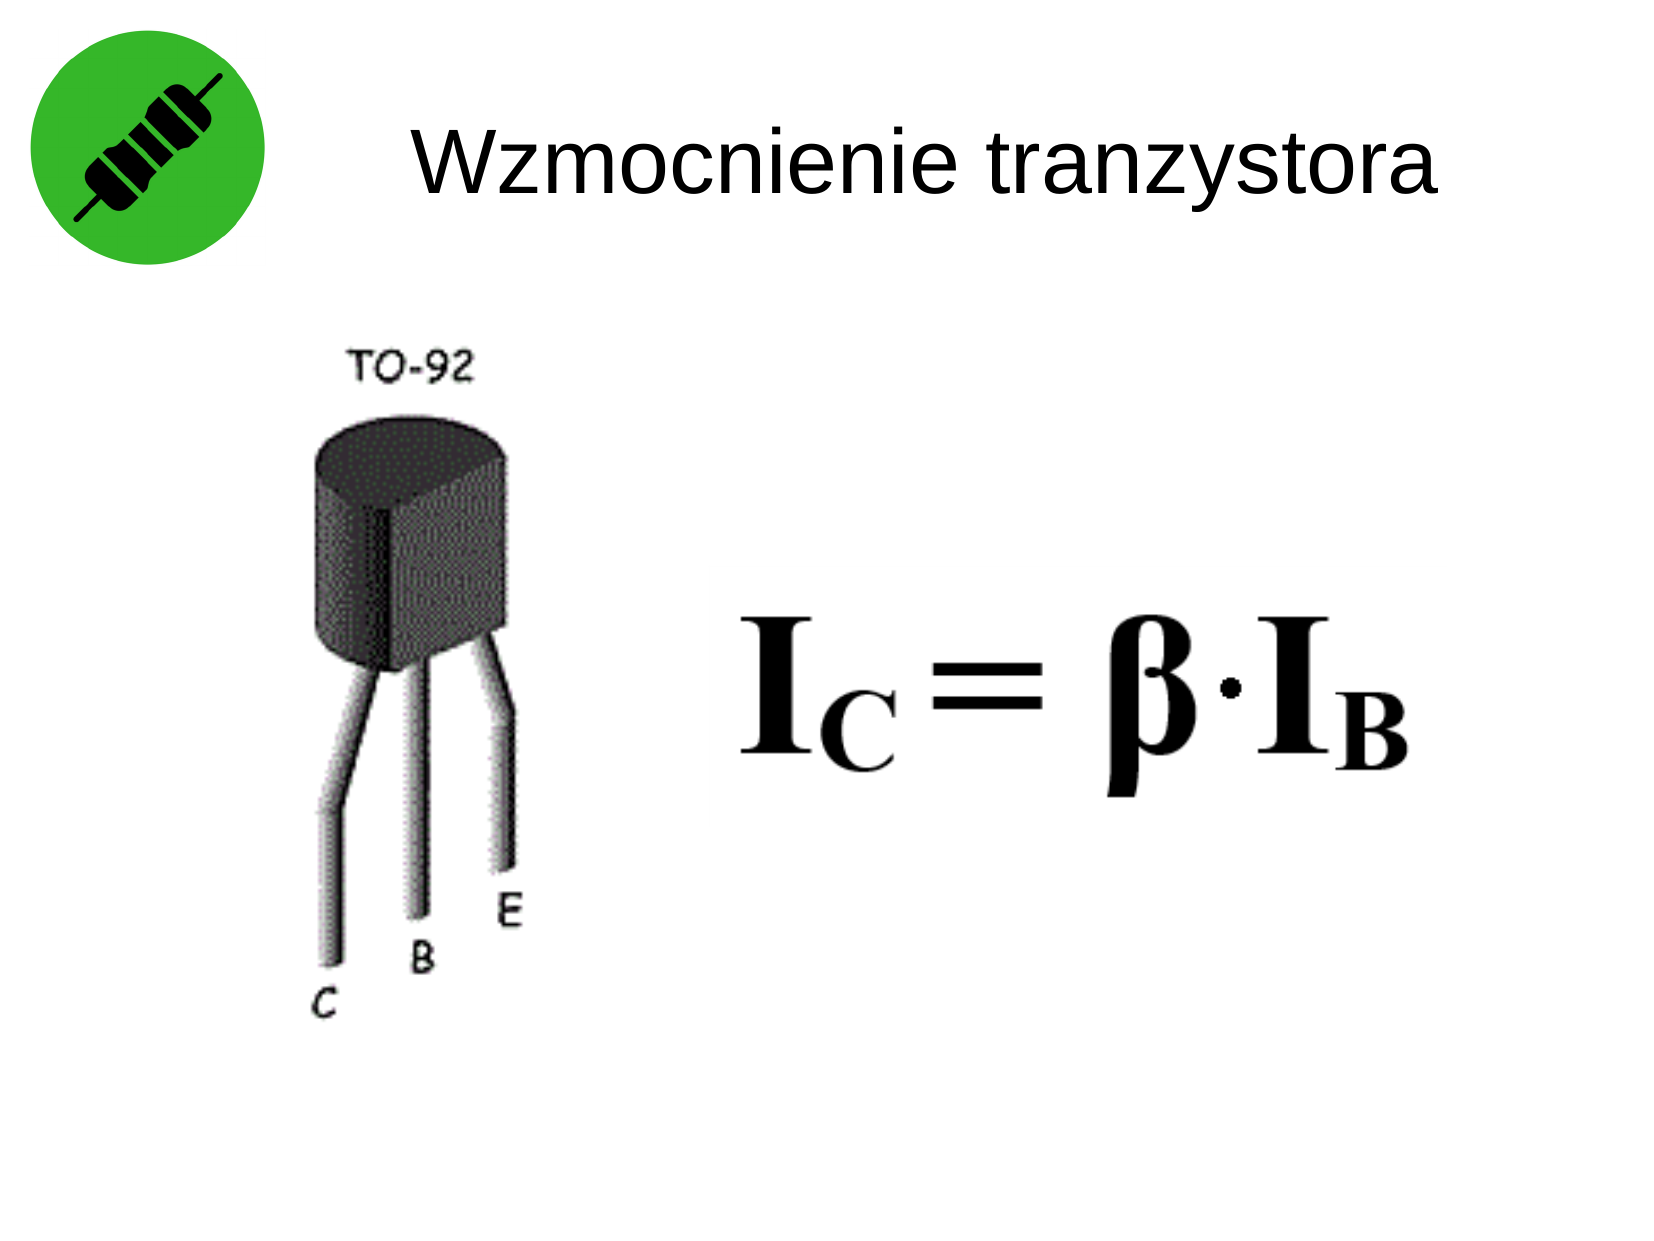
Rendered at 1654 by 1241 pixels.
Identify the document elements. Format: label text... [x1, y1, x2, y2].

picture [29, 29, 266, 266]
picture [708, 565, 1447, 827]
picture [245, 324, 591, 1063]
title Wzmocnienie tranzystora [266, 58, 1654, 266]
